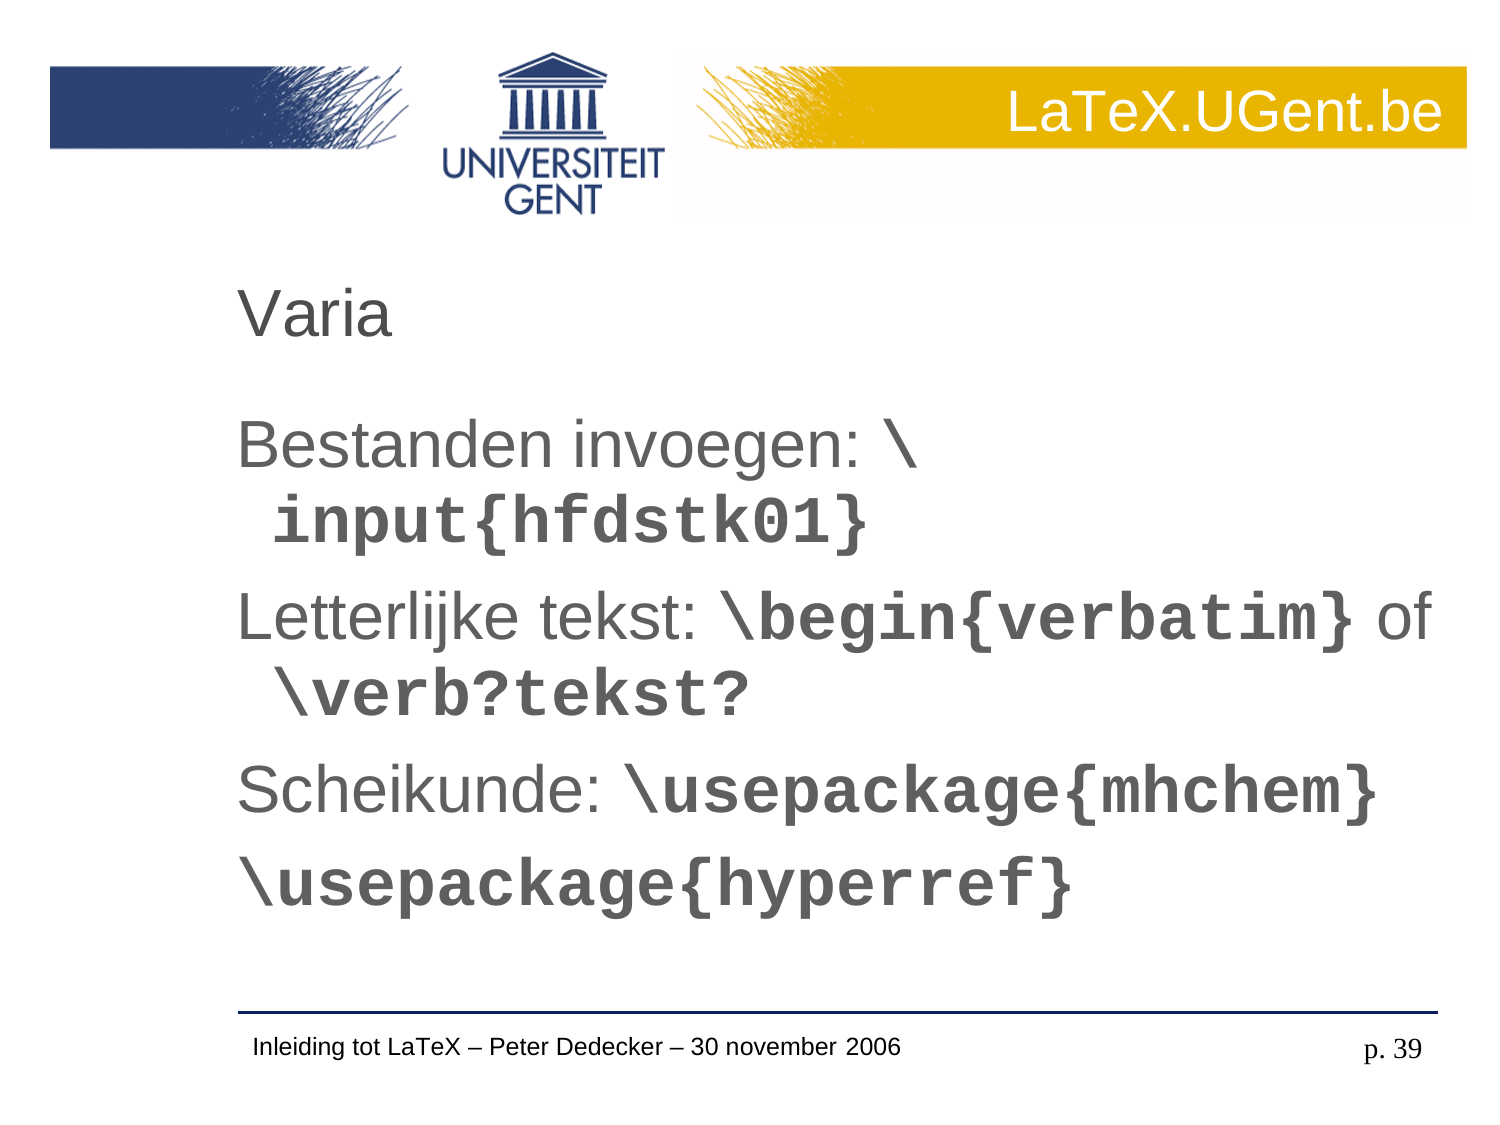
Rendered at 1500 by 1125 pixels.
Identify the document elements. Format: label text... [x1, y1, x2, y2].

list Bestanden invoegen: \input{hfdstk01} Letterlijke tekst: \begin{verbatim} of \verb?tekst? Scheikunde: \usepackage{mhchem} \usepackage{hyperref} [236, 406, 1447, 1007]
picture [50, 49, 1467, 219]
title Varia [237, 226, 1438, 400]
